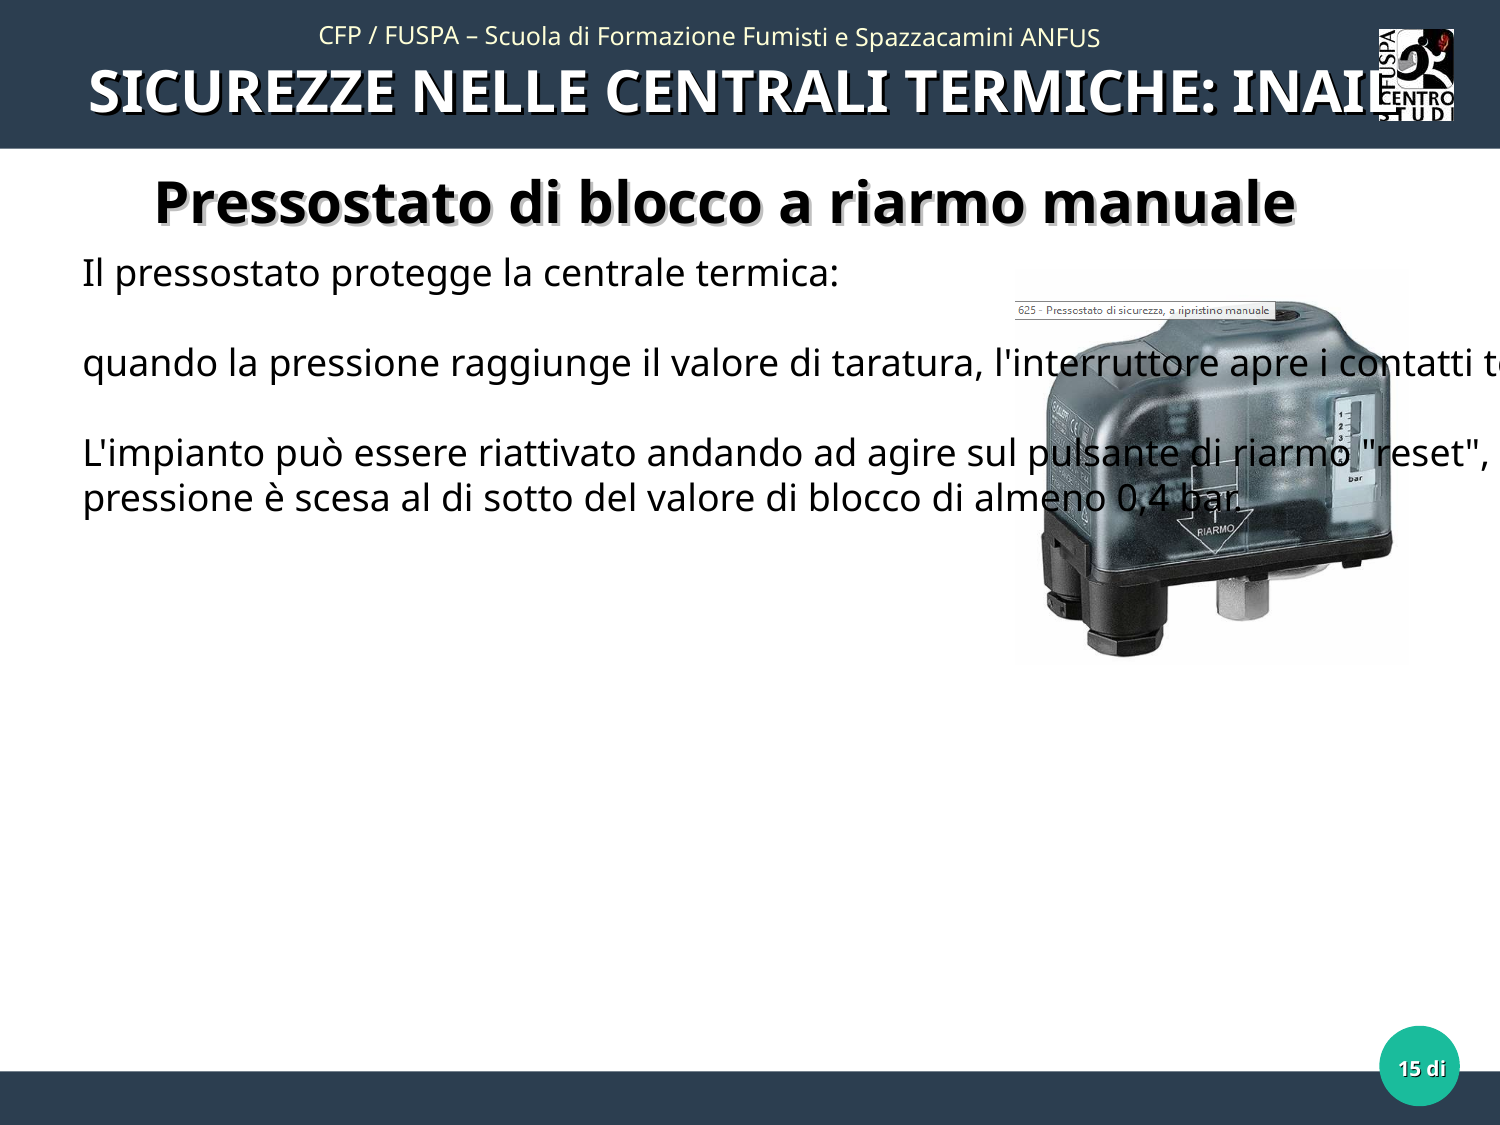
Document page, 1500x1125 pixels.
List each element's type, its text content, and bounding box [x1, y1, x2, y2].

picture [1396, 448, 1406, 454]
text_box Il pressostato protegge la centrale termica: quando la pressione raggiunge il valore di taratura, l'interruttore apre i contatti togliendo alimentazione alla centrale stessa (bruciatore). L'impianto può essere riattivato andando ad agire sul pulsante di riarmo "reset", dopo che la pressione è scesa al di sotto del valore di blocco di almeno 0,4 bar. [67, 241, 1011, 707]
title Pressostato di blocco a riarmo manuale [67, 159, 1384, 242]
picture [1015, 269, 1409, 665]
